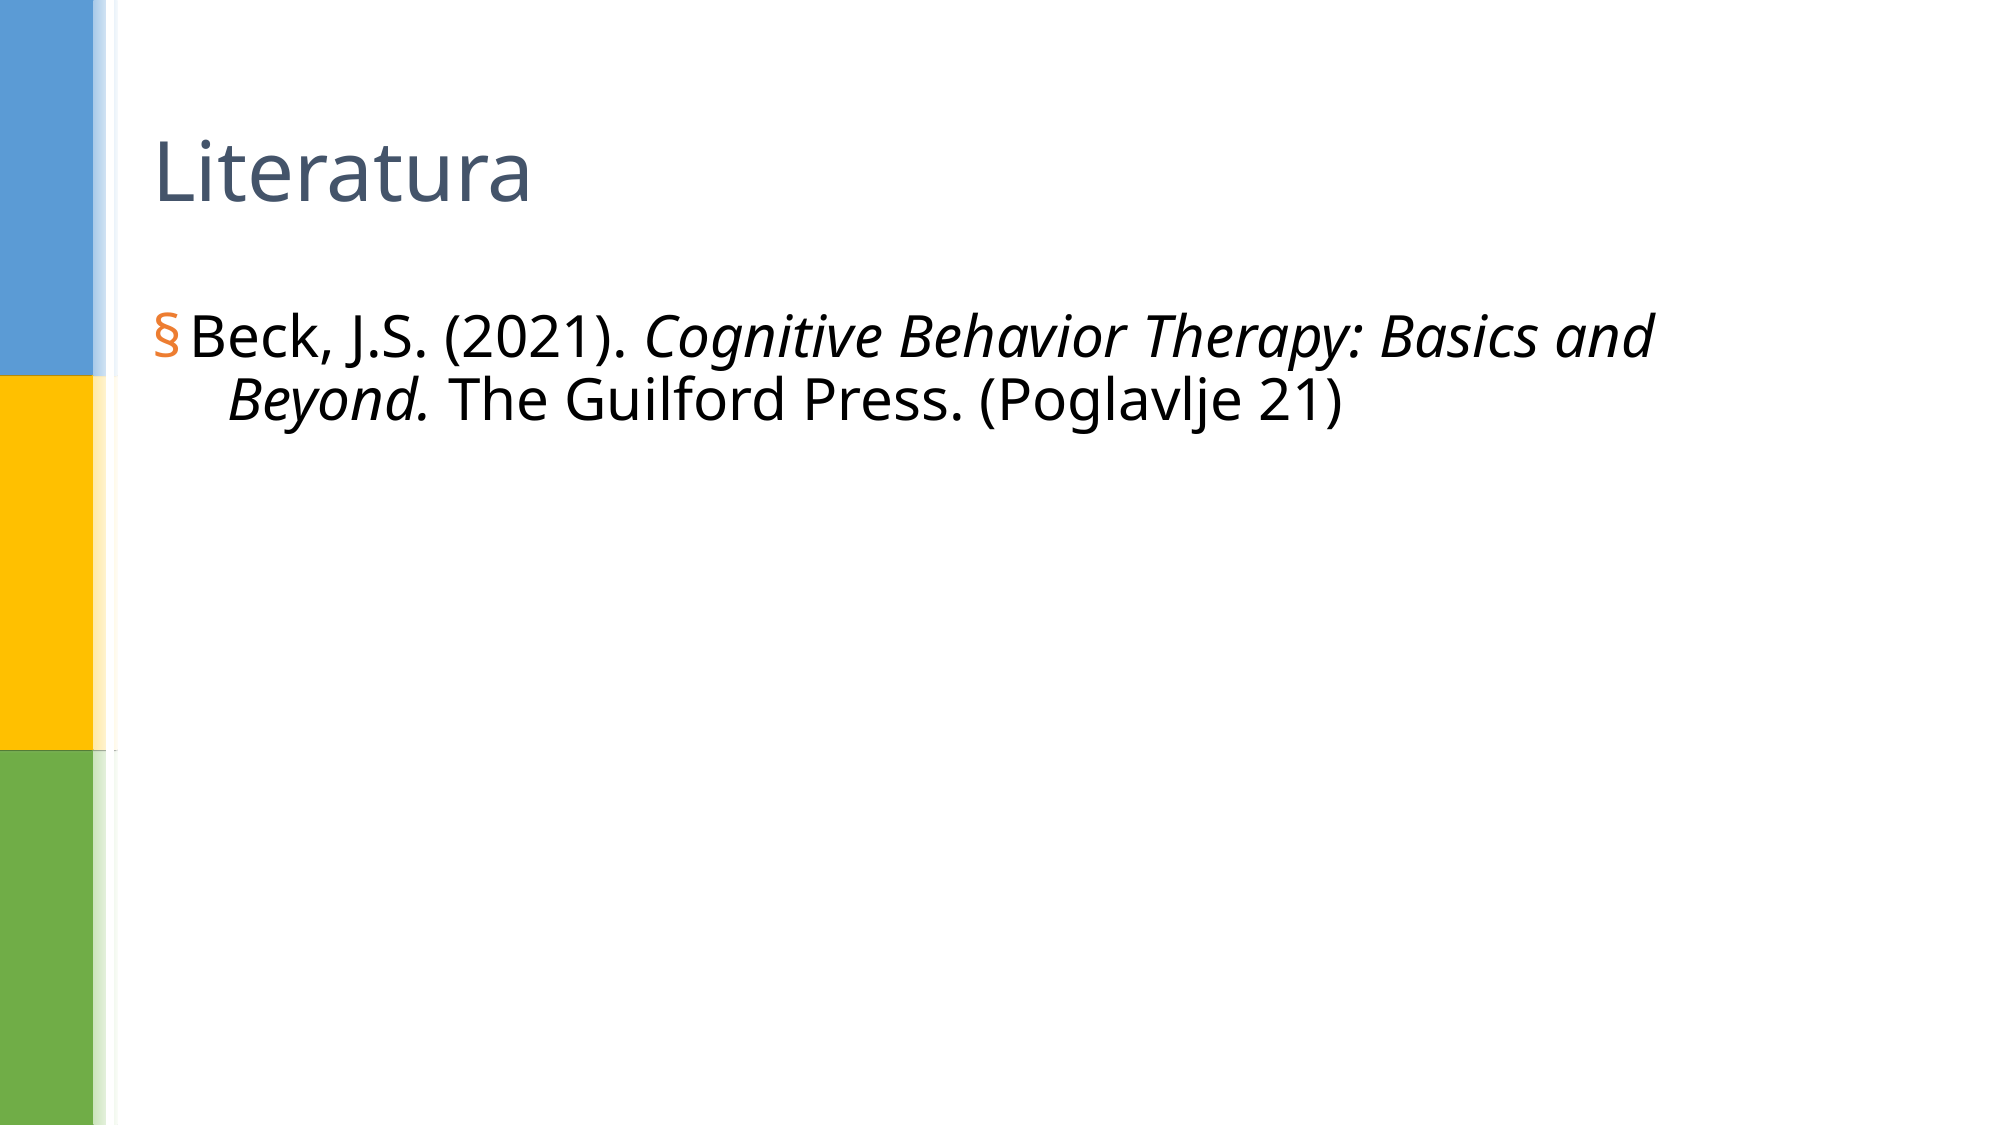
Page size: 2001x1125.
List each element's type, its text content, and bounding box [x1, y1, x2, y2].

list Beck, J.S. (2021). Cognitive Behavior Therapy: Basics and Beyond. The Guilford Press. (Poglavlje 21) [137, 299, 1863, 1014]
title Literatura [137, 59, 1863, 278]
